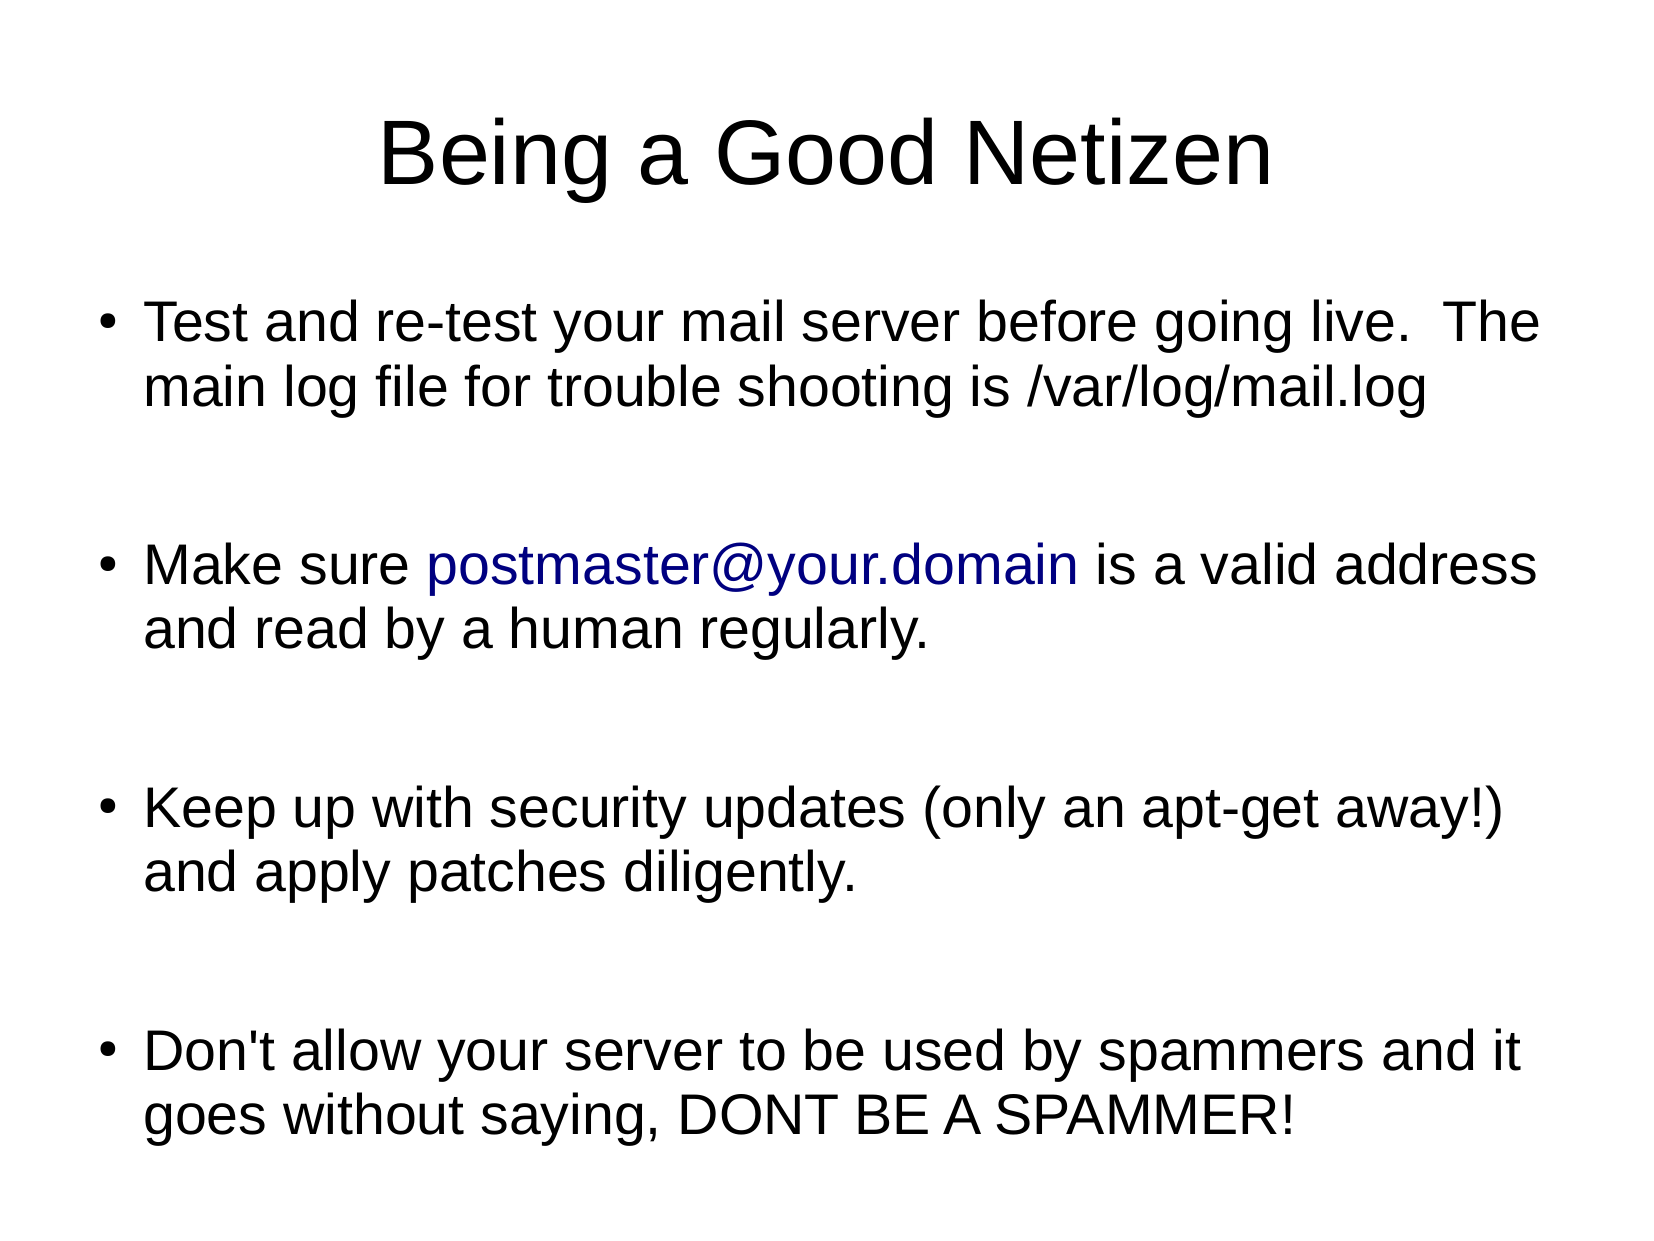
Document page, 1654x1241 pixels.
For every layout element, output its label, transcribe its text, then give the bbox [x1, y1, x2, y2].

title Being a Good Netizen [82, 49, 1571, 257]
list Test and re-test your mail server before going live. The main log file for trouble shooting is /var/log/mail.log Make sure postmaster@your.domain is a valid address and read by a human regularly. Keep up with security updates (only an apt-get away!) and apply patches diligently. Don't allow your server to be used by spammers and it goes without saying, DONT BE A SPAMMER! [82, 290, 1571, 1201]
